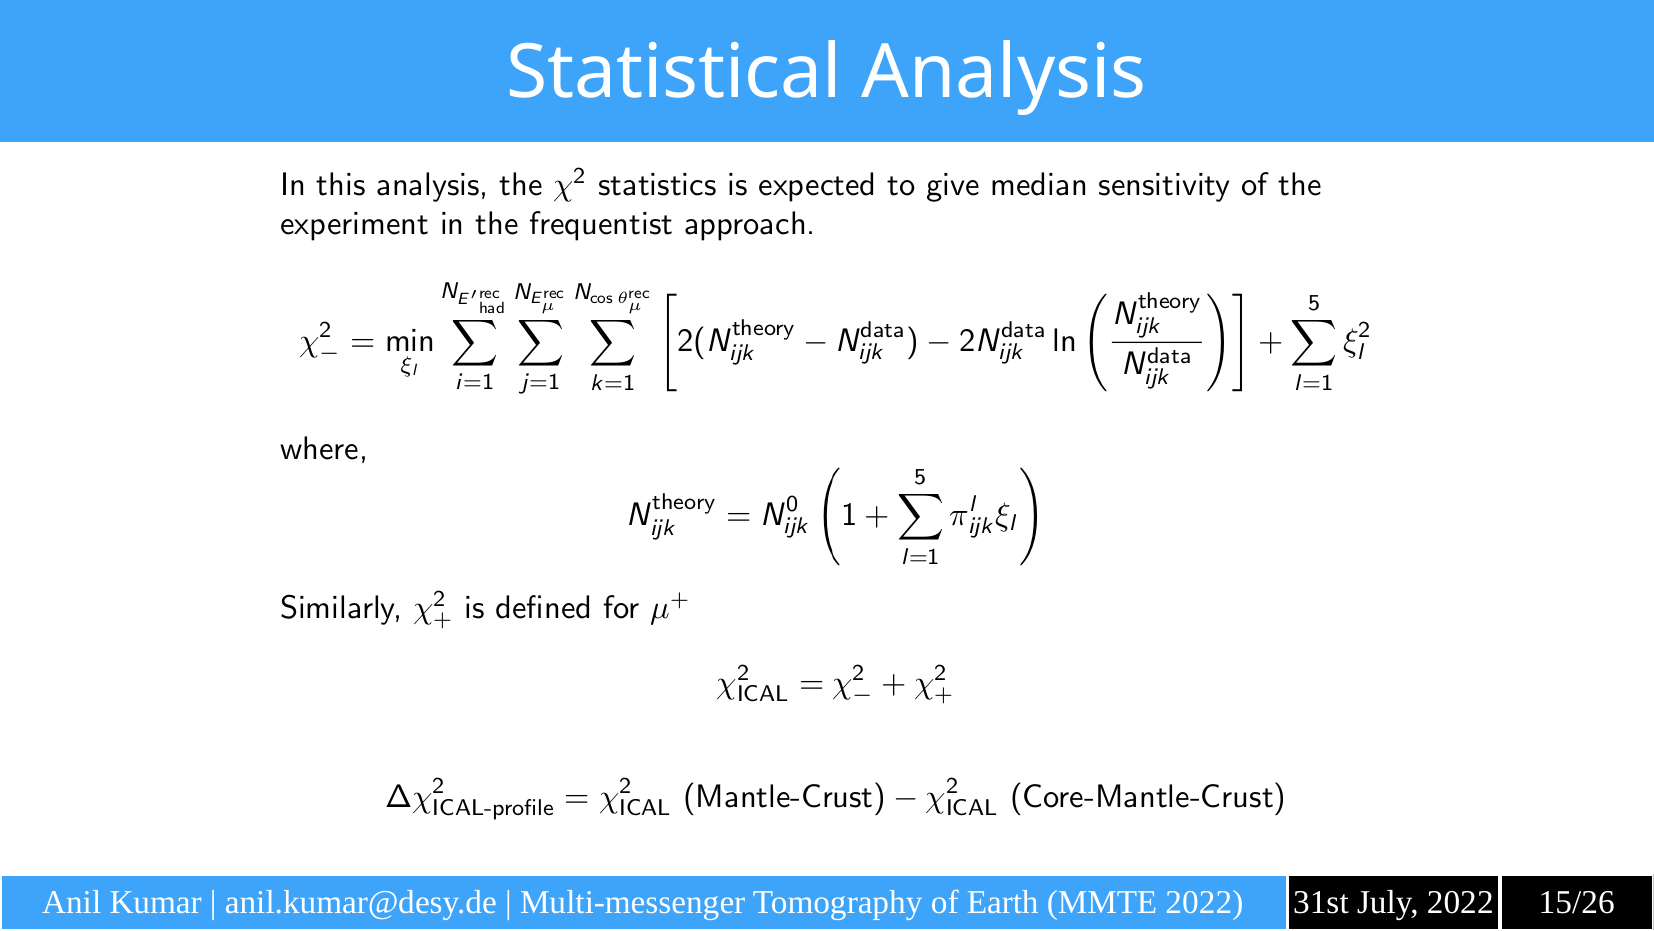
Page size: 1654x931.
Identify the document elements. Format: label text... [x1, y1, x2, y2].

picture [273, 165, 1392, 827]
title Statistical Analysis [0, 0, 1654, 142]
